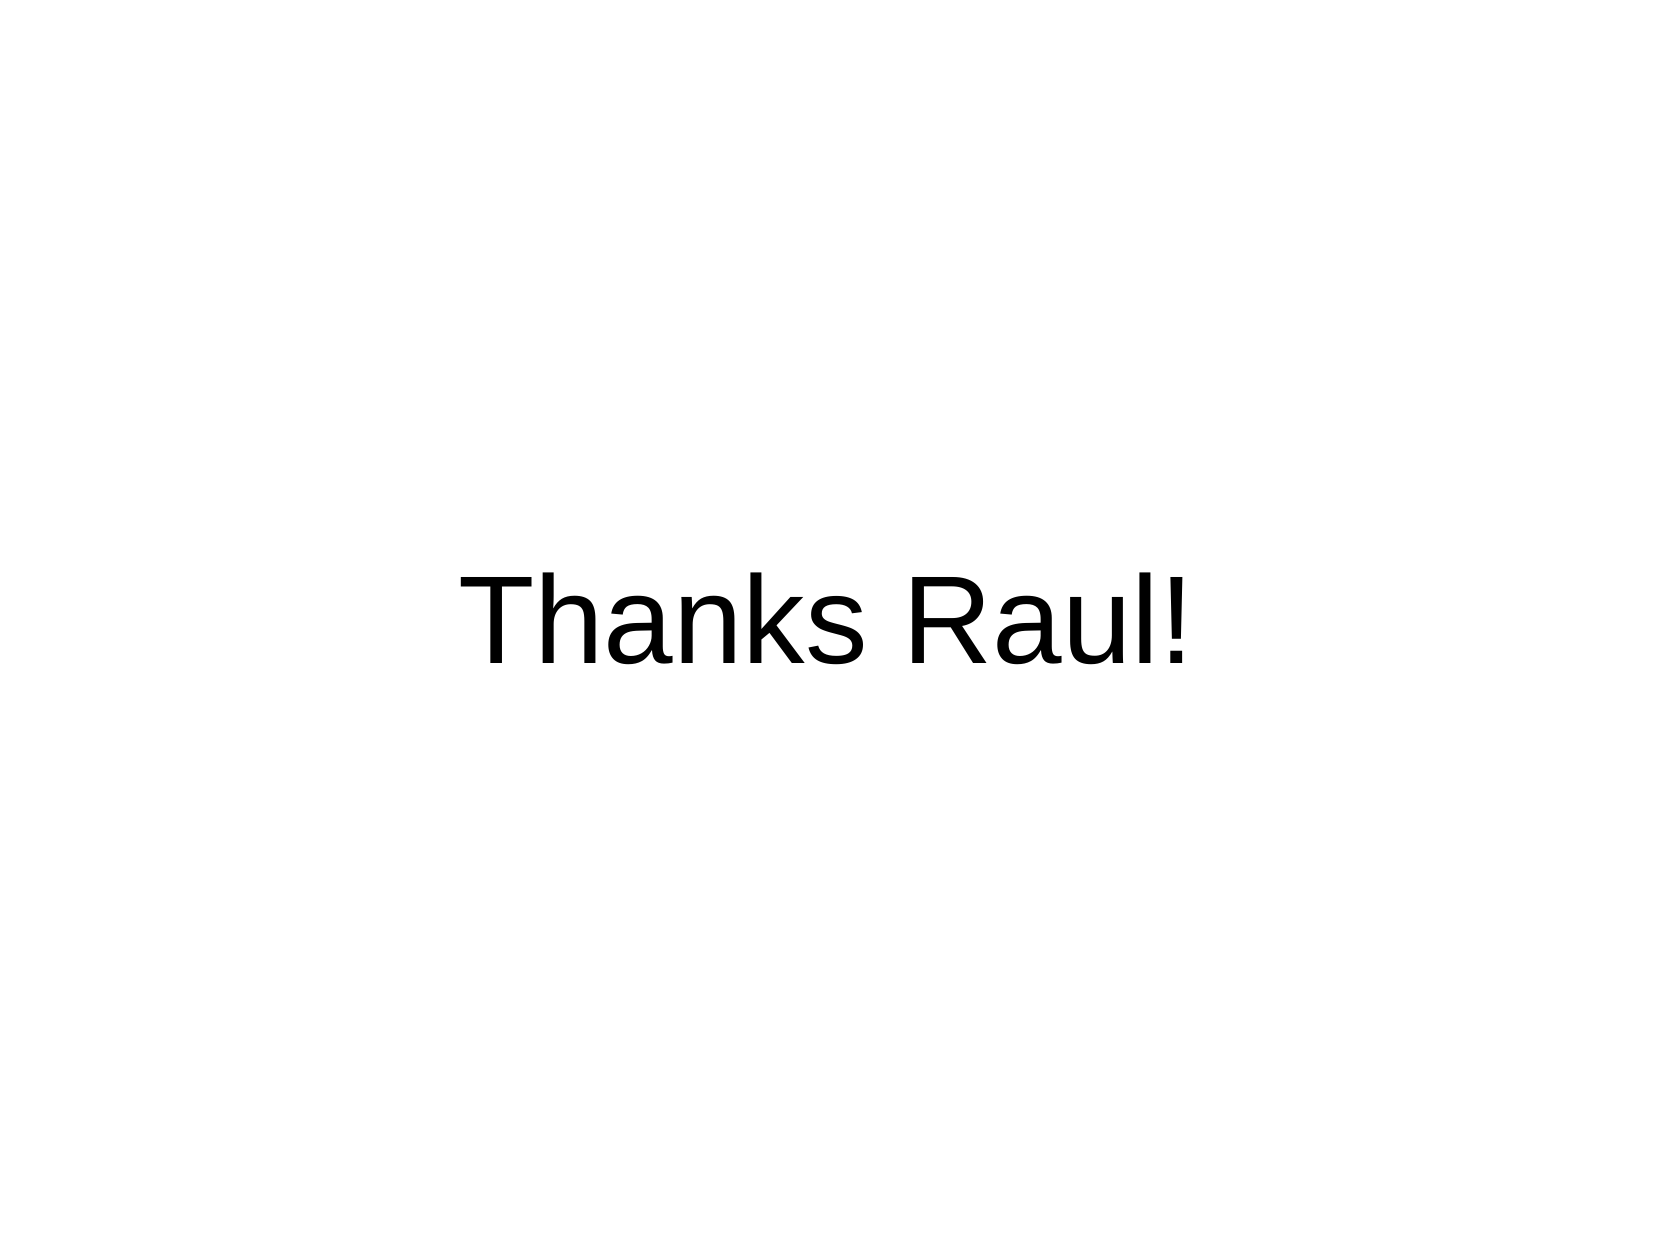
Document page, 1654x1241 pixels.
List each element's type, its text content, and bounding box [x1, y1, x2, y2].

text_box Thanks Raul! [443, 542, 1210, 698]
